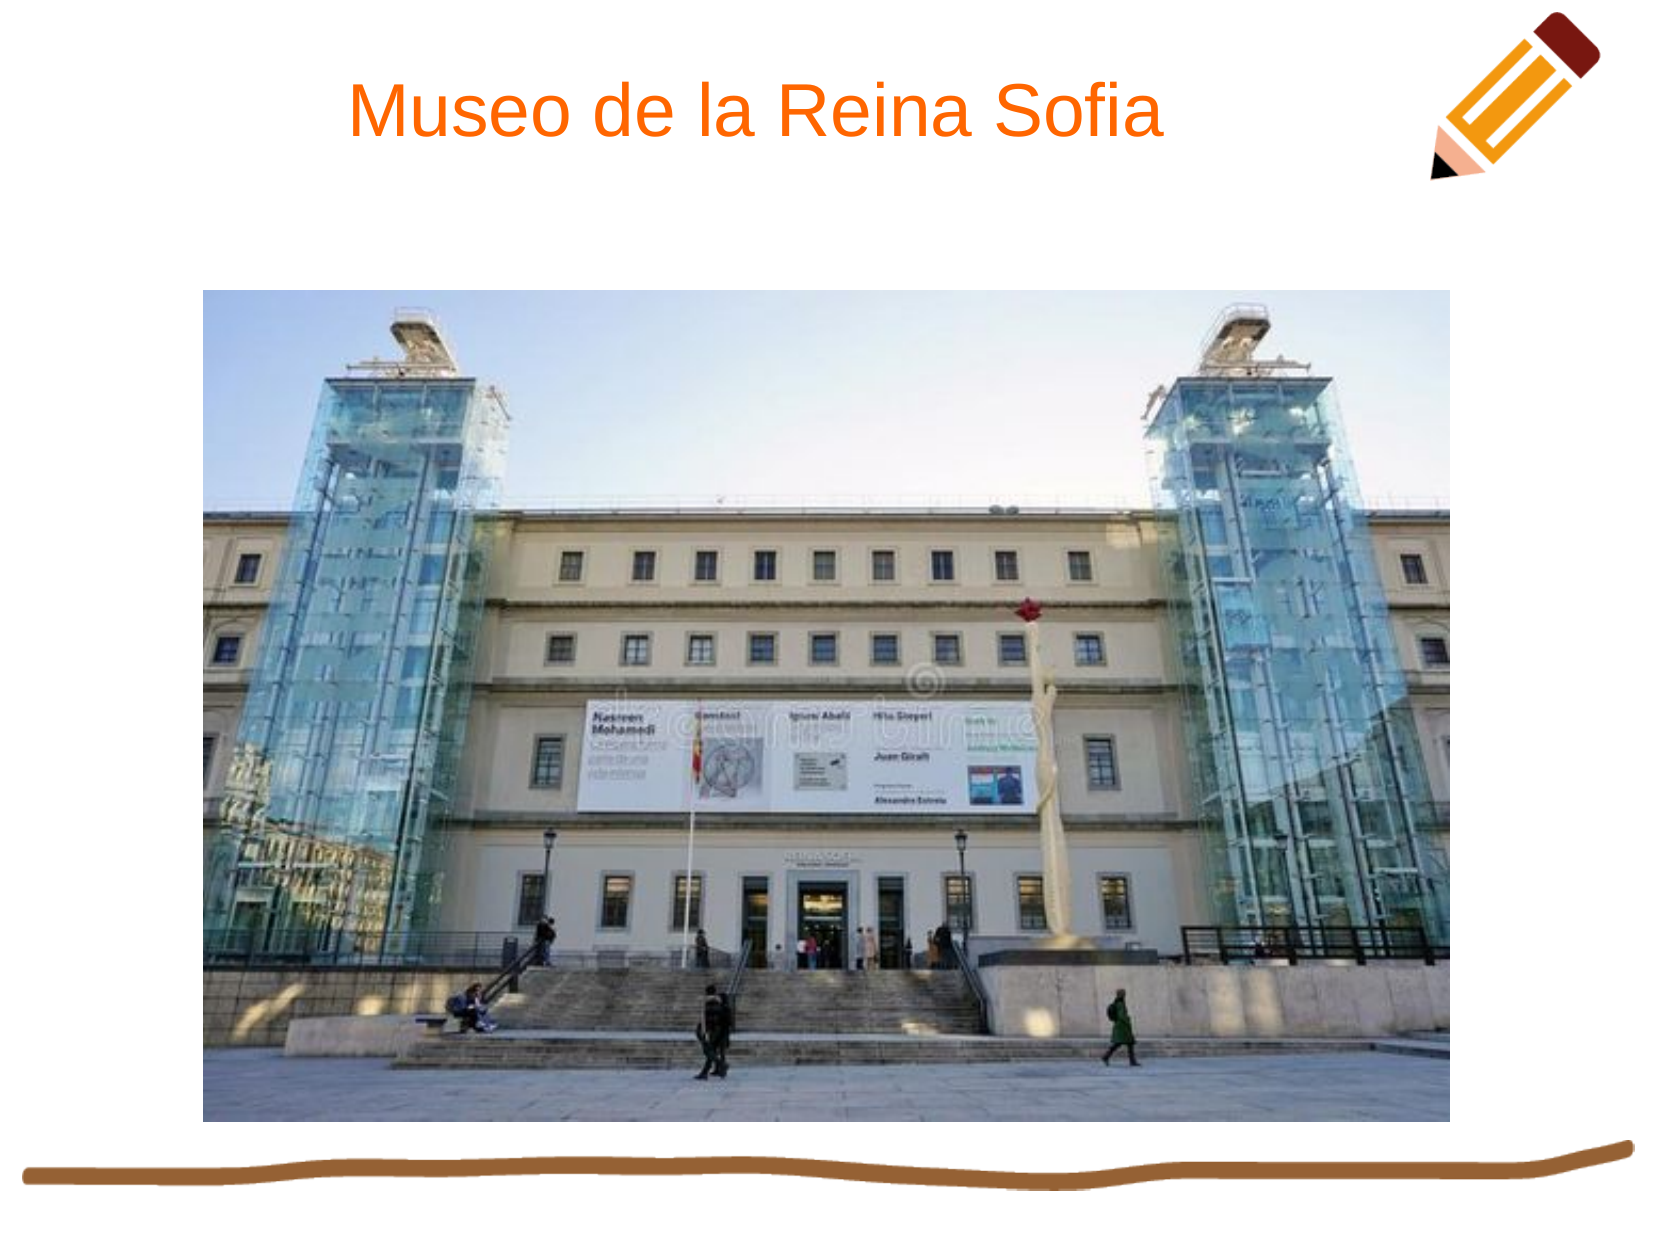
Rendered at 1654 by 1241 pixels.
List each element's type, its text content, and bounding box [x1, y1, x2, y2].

title Museo de la Reina Sofia [82, 49, 1430, 172]
picture [203, 290, 1450, 1122]
picture [1430, 12, 1601, 181]
picture [22, 1140, 1635, 1191]
